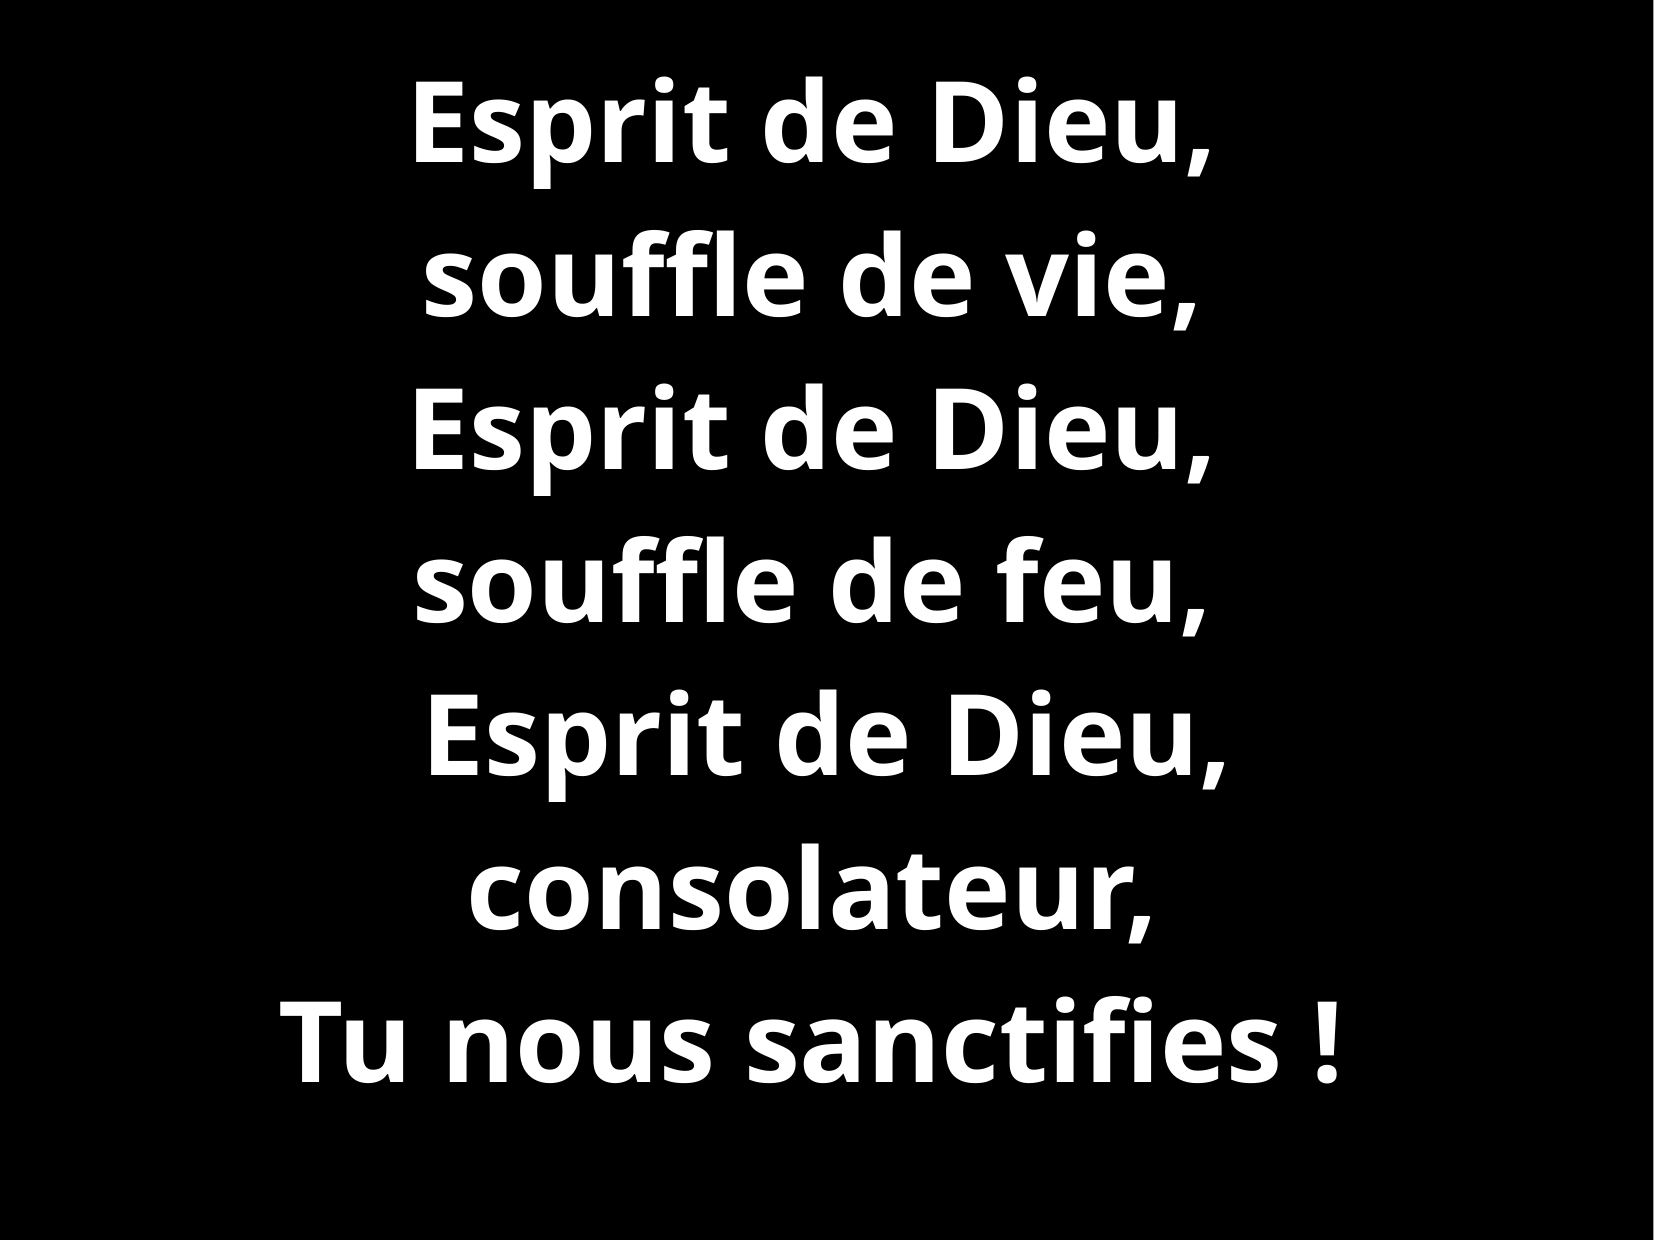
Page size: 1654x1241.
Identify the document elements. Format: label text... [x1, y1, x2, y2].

subtitle Esprit de Dieu, souffle de vie, Esprit de Dieu, souffle de feu, Esprit de Dieu, consolateur, Tu nous sanctifies ! [82, 30, 1571, 1128]
